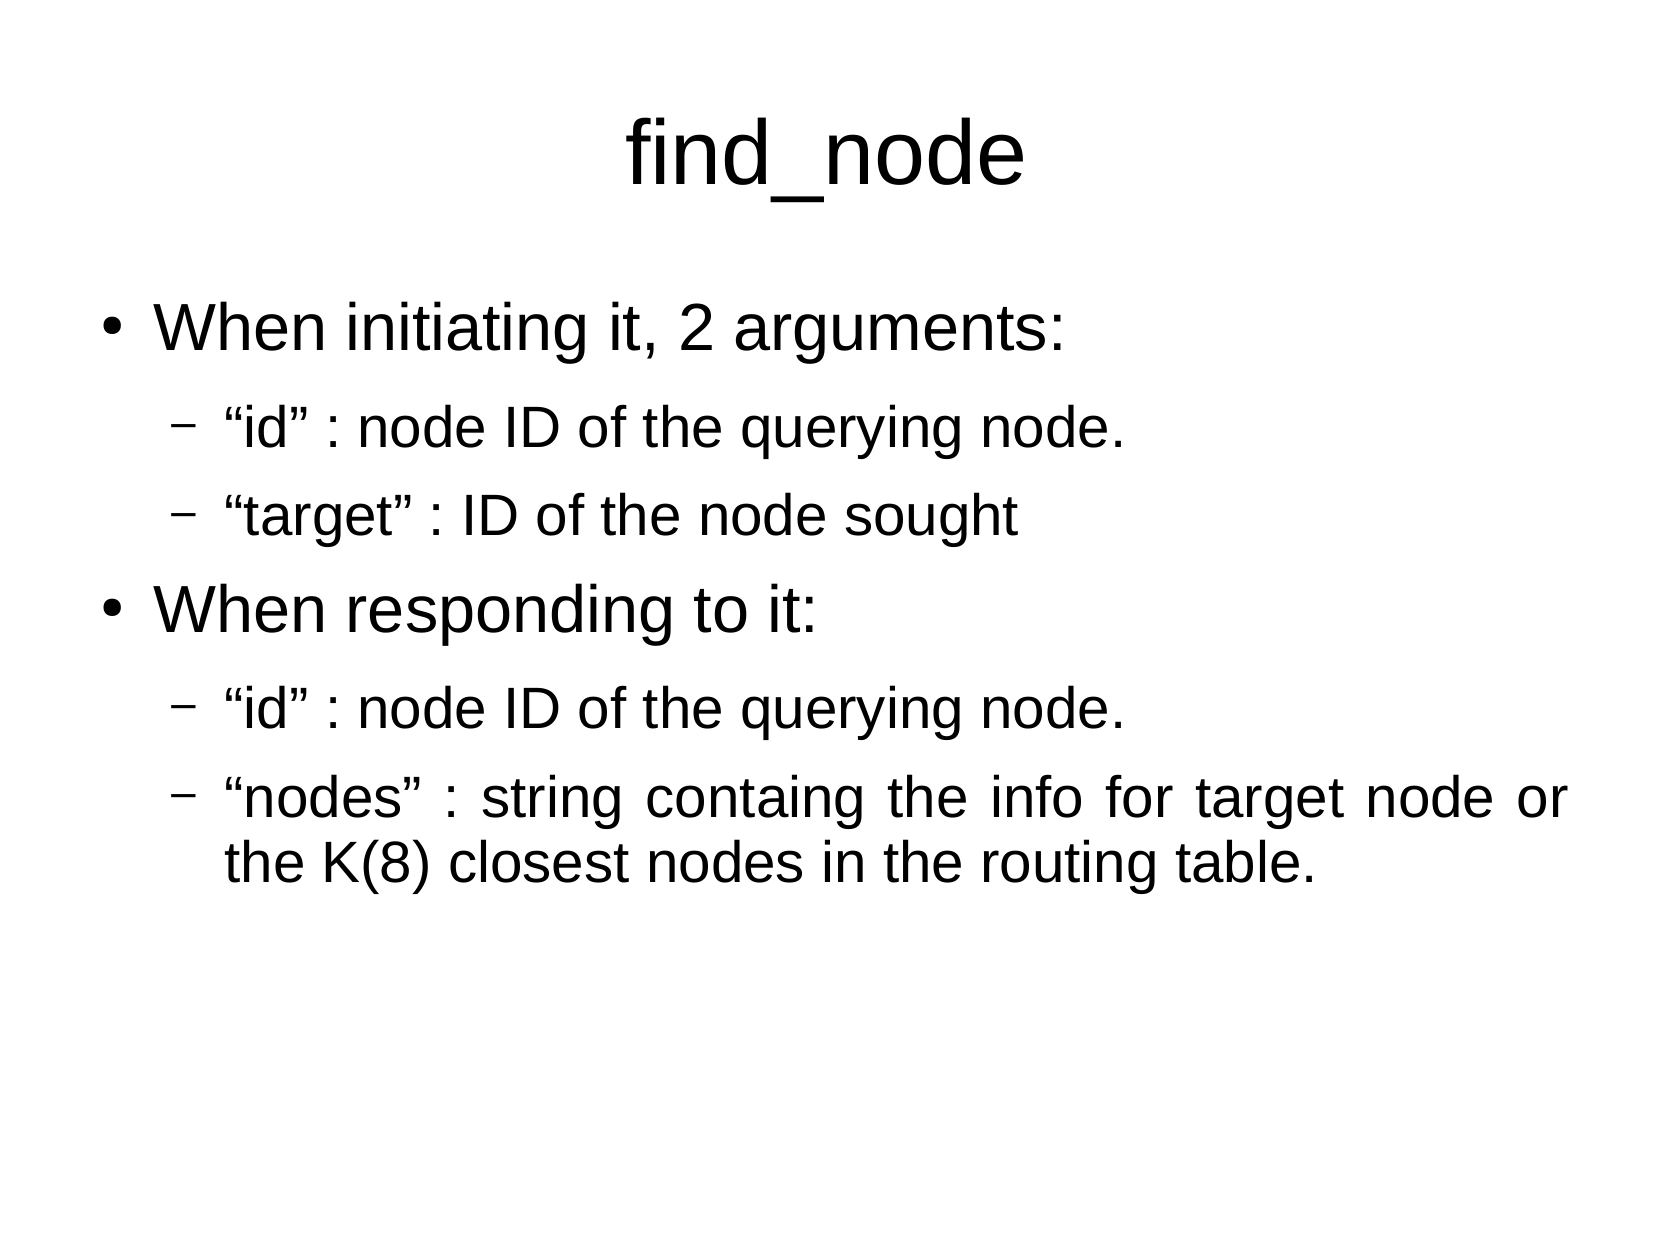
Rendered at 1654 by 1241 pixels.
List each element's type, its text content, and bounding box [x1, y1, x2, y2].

list When initiating it, 2 arguments: “id” : node ID of the querying node. “target” : ID of the node sought When responding to it: “id” : node ID of the querying node. “nodes” : string containg the info for target node or the K(8) closest nodes in the routing table. [82, 290, 1571, 1010]
title find_node [82, 49, 1571, 257]
